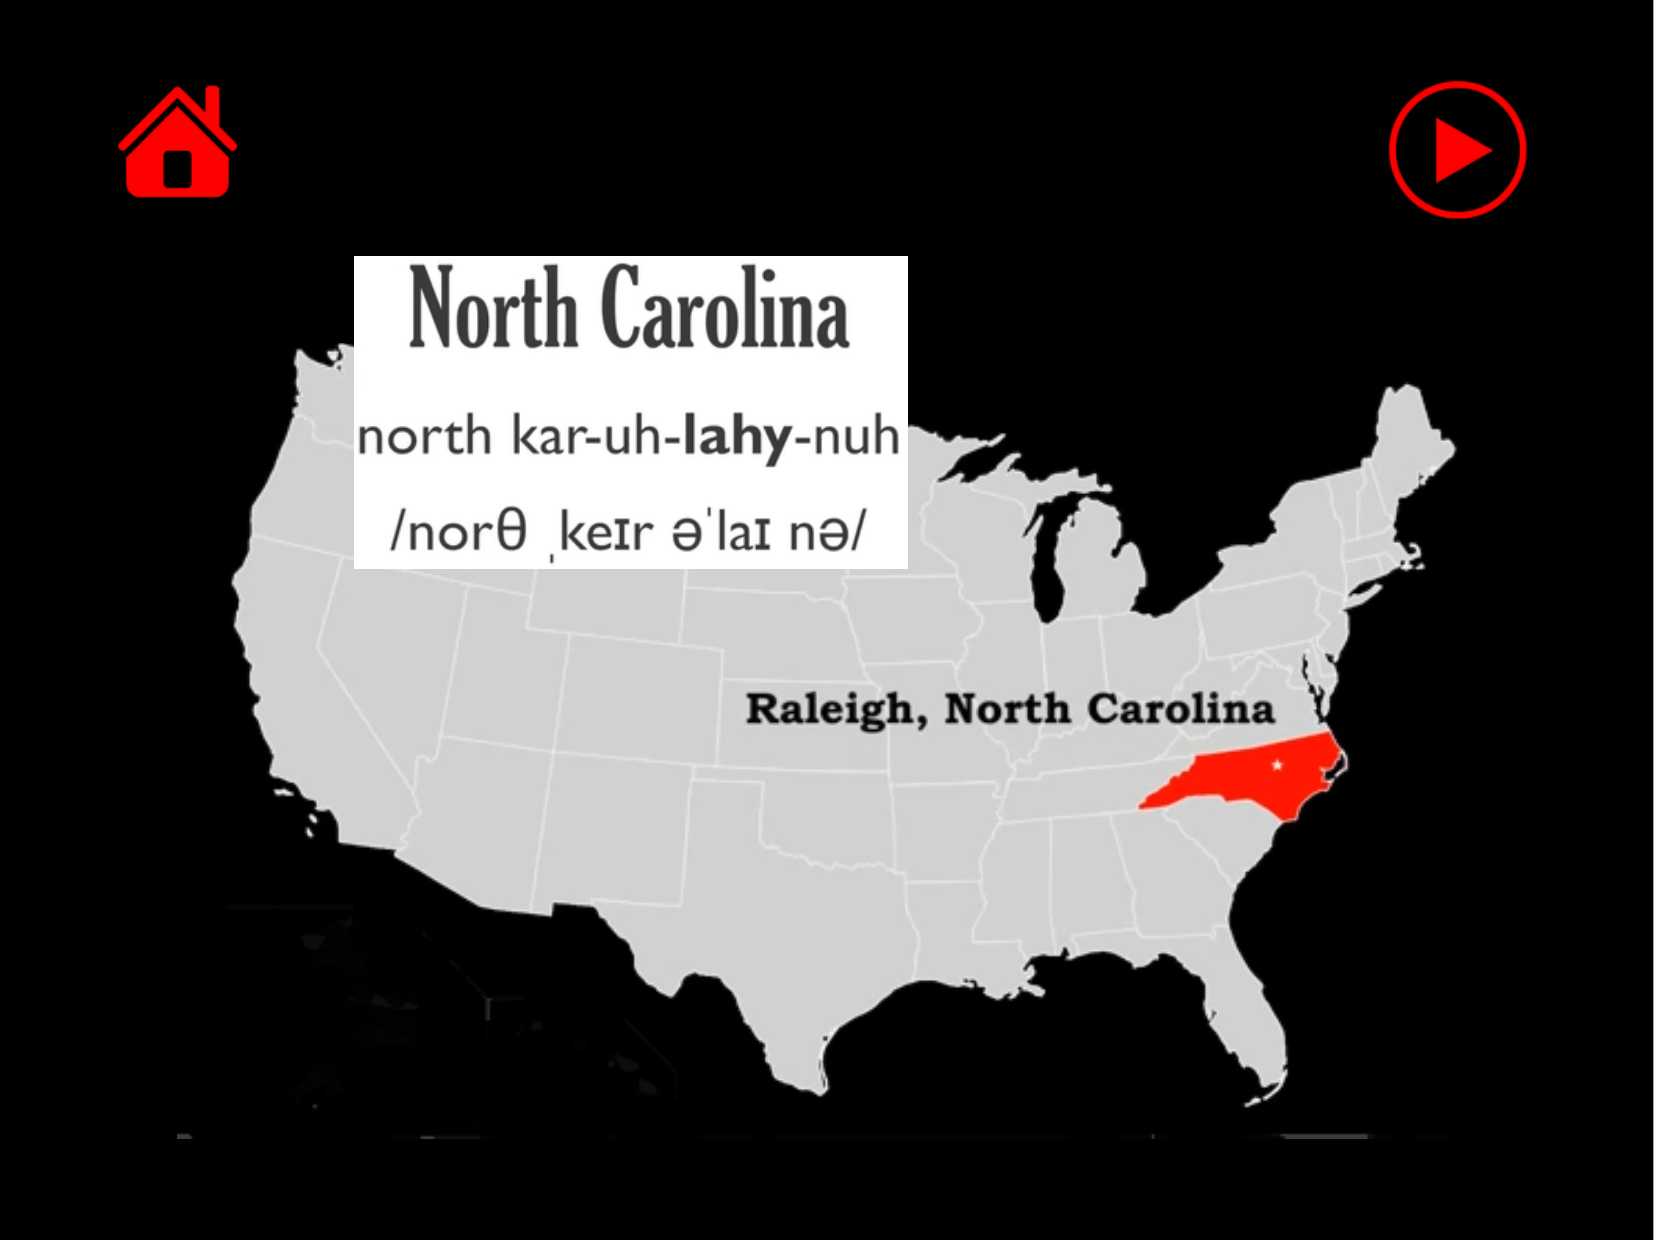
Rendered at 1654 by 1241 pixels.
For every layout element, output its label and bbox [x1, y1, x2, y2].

picture [177, 256, 1477, 1139]
picture [118, 82, 237, 201]
picture [1381, 70, 1539, 228]
